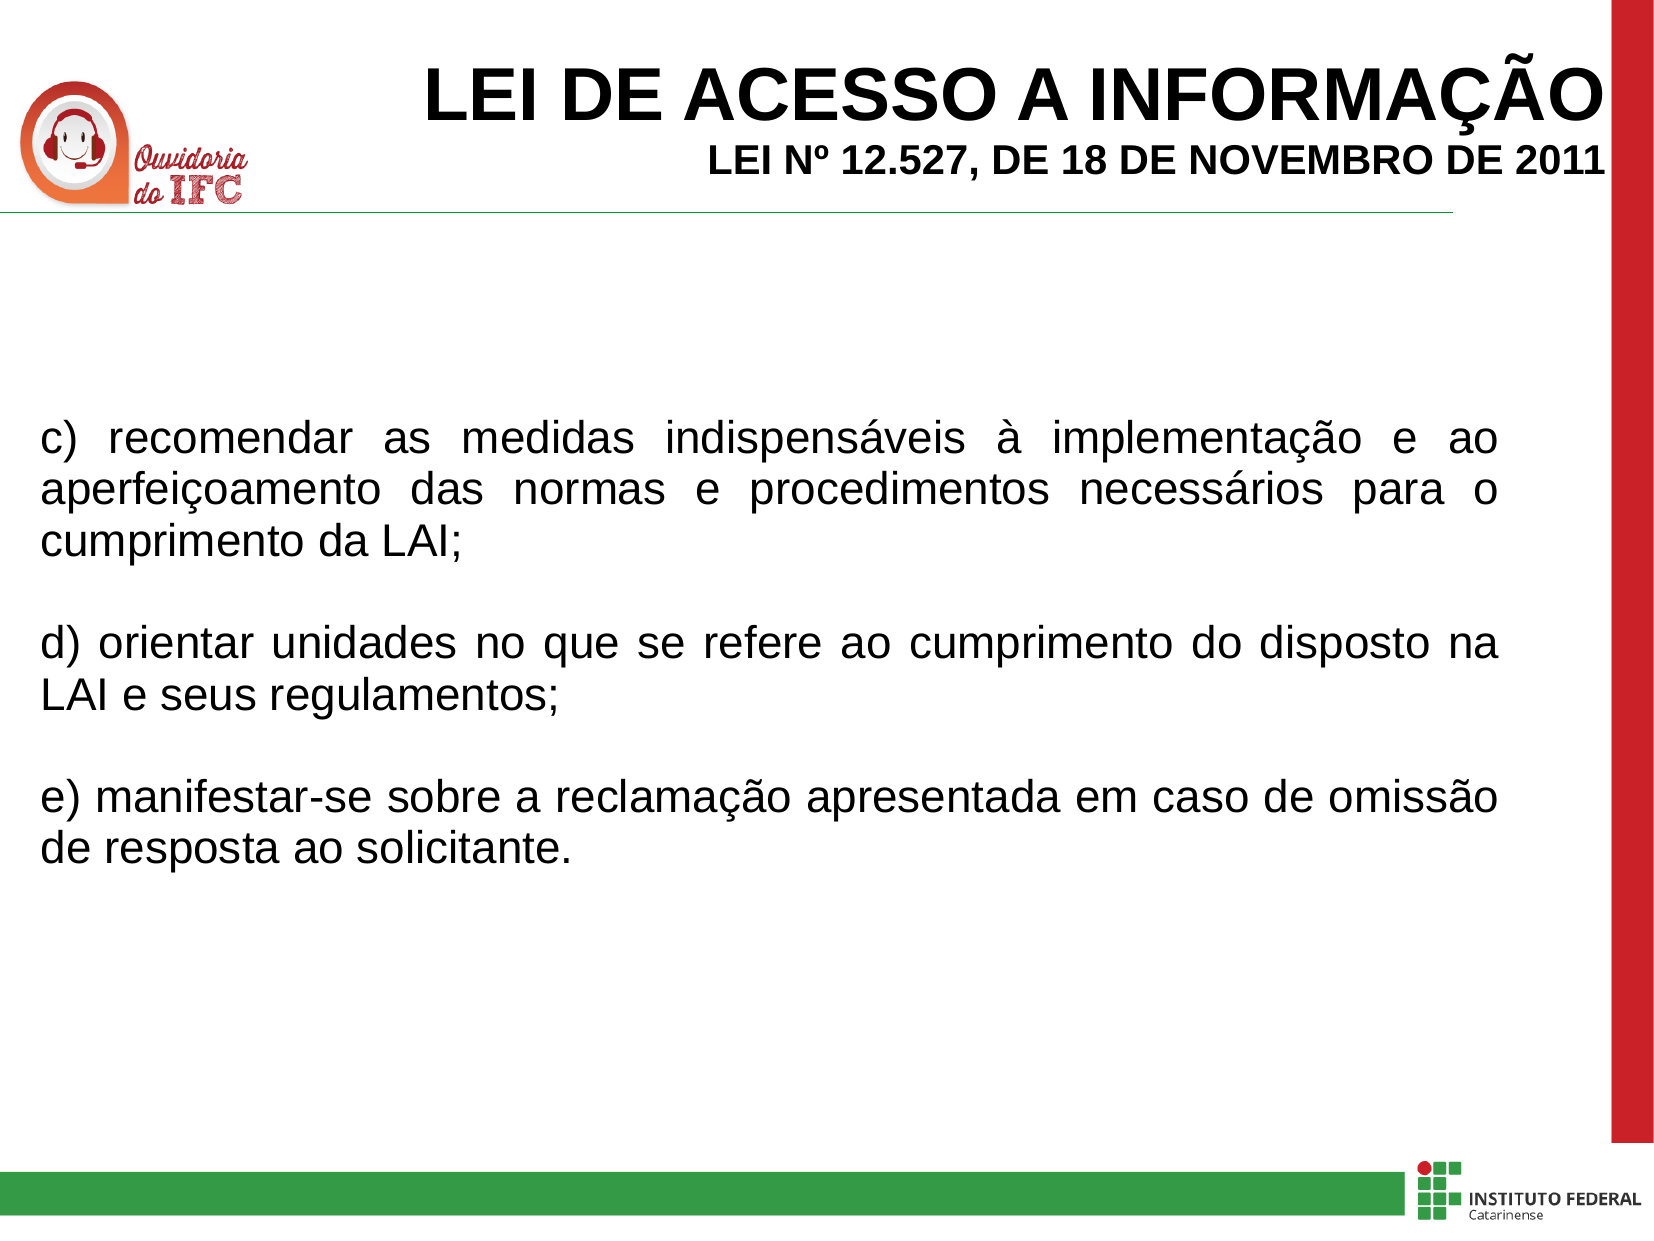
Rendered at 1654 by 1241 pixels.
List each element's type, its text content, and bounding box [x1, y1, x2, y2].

subtitle [25, 248, 1585, 1241]
picture [0, 0, 1654, 1241]
text_box c) recomendar as medidas indispensáveis à implementação e ao aperfeiçoamento das normas e procedimentos necessários para o cumprimento da LAI; d) orientar unidades no que se refere ao cumprimento do disposto na LAI e seus regulamentos; e) manifestar-se sobre a reclamação apresentada em caso de omissão de resposta ao solicitante. [25, 302, 1516, 1241]
title LEI DE ACESSO A INFORMAÇÃO LEI Nº 12.527, DE 18 DE NOVEMBRO DE 2011 [35, 35, 1607, 201]
